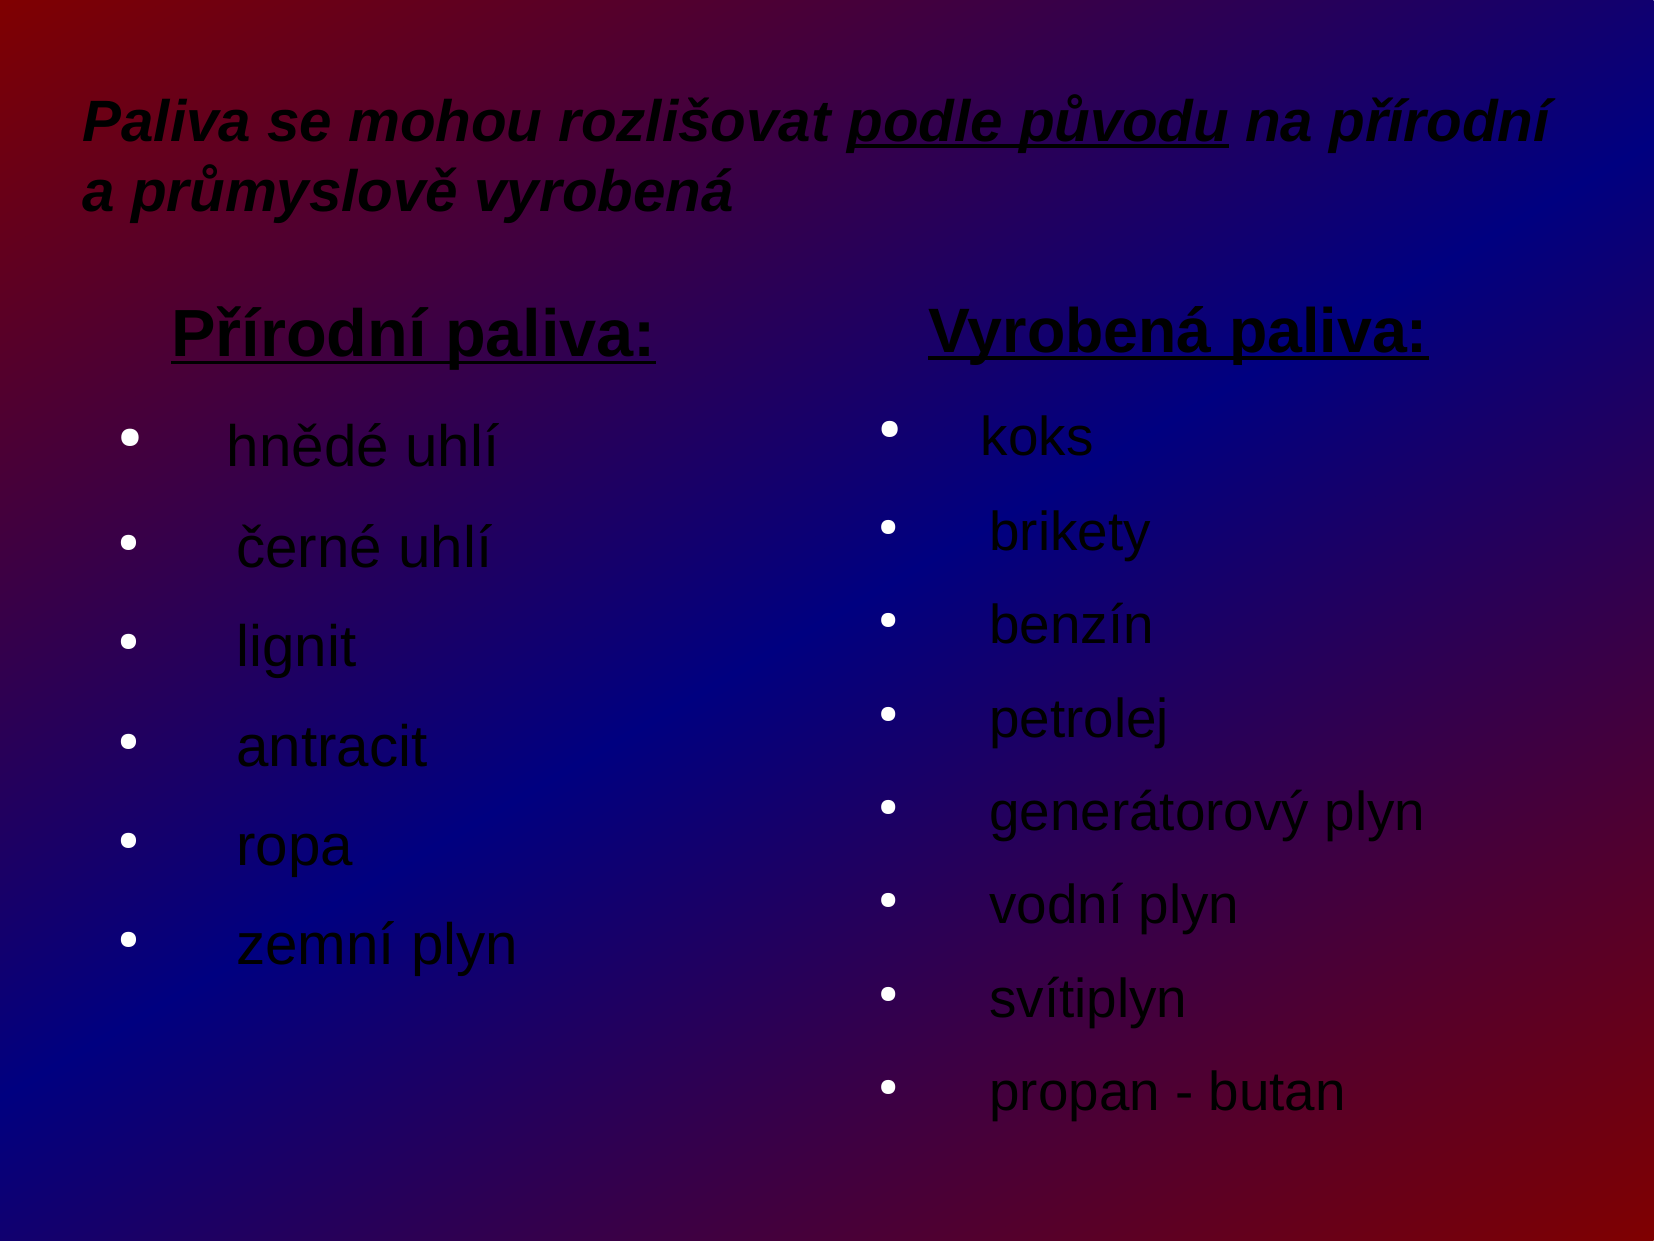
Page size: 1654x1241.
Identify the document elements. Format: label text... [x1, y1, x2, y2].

title Paliva se mohou rozlišovat podle původu na přírodní a průmyslově vyrobená [82, 49, 1571, 257]
list Vyrobená paliva: koks brikety benzín petrolej generátorový plyn vodní plyn svítiplyn propan - butan [845, 290, 1572, 1130]
list Přírodní paliva: hnědé uhlí černé uhlí lignit antracit ropa zemní plyn [82, 290, 809, 1109]
